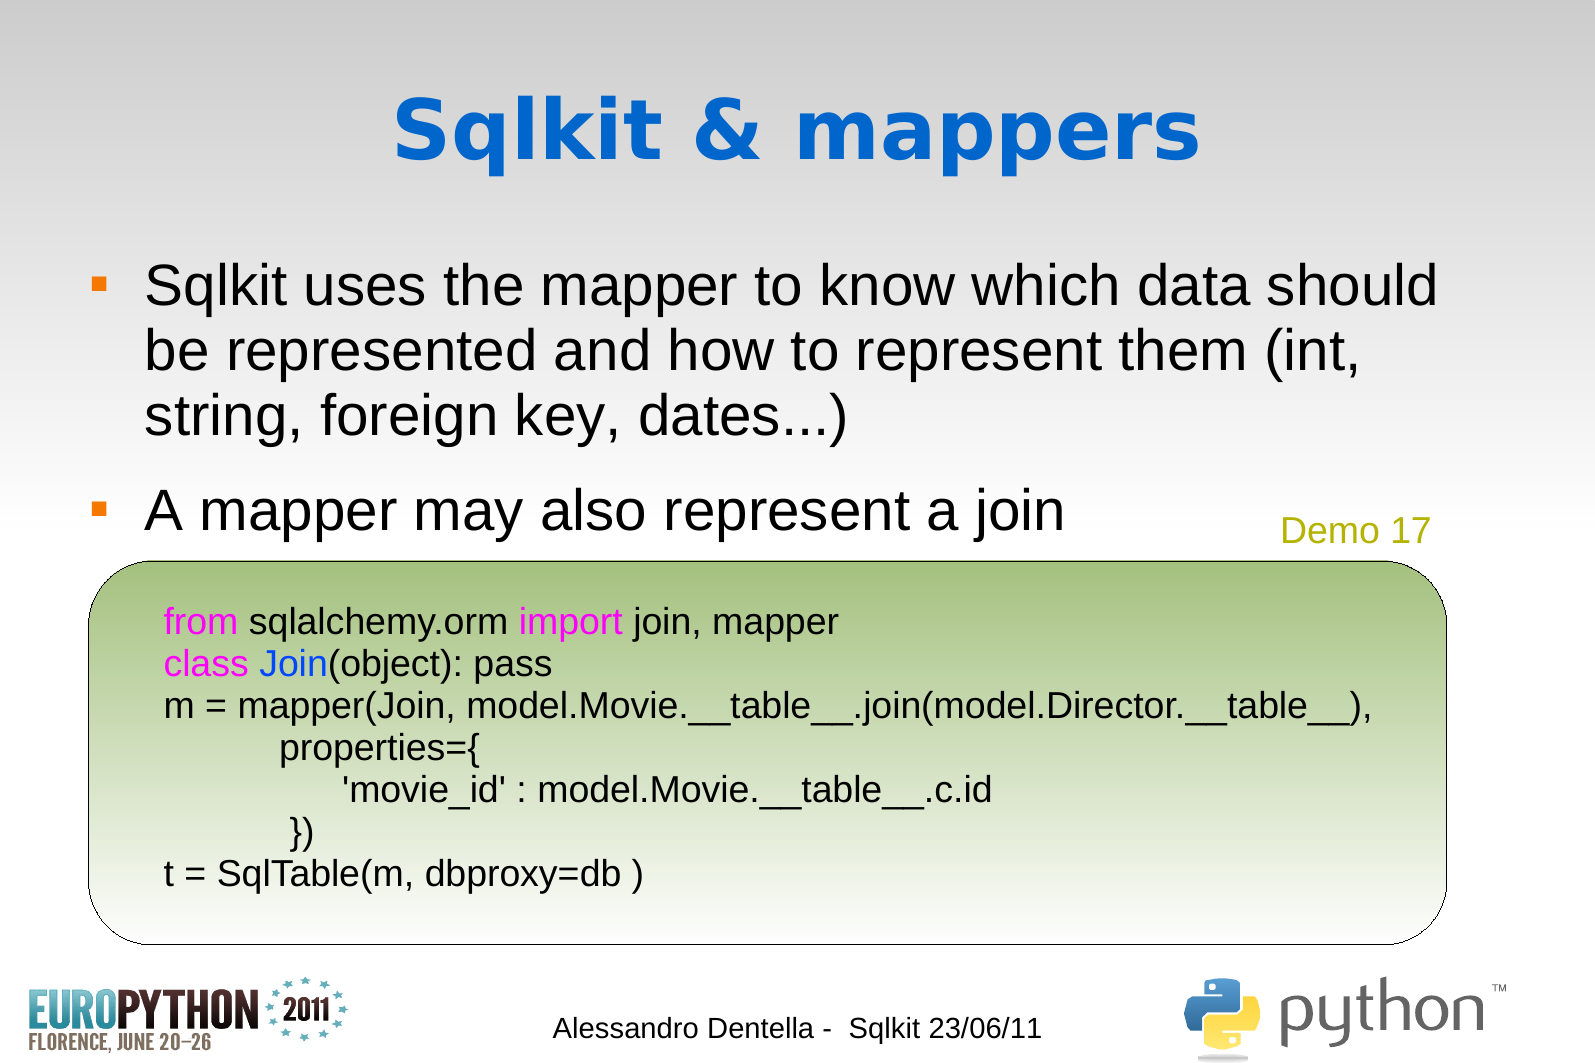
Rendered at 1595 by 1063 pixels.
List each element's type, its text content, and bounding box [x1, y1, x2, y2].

title Sqlkit & mappers [79, 49, 1515, 213]
text_box [88, 561, 1447, 945]
list Sqlkit uses the mapper to know which data should be represented and how to represent them (int, string, foreign key, dates...) A mapper may also represent a join [74, 253, 1510, 940]
text_box from sqlalchemy.orm import join, mapper class Join(object): pass m = mapper(Join, model.Movie.__table__.join(model.Director.__table__), properties={ 'movie_id' : model.Movie.__table__.c.id }) t = SqlTable(m, dbproxy=db ) [148, 592, 1388, 909]
picture [29, 974, 355, 1058]
text_box Demo 17 [1265, 501, 1447, 562]
